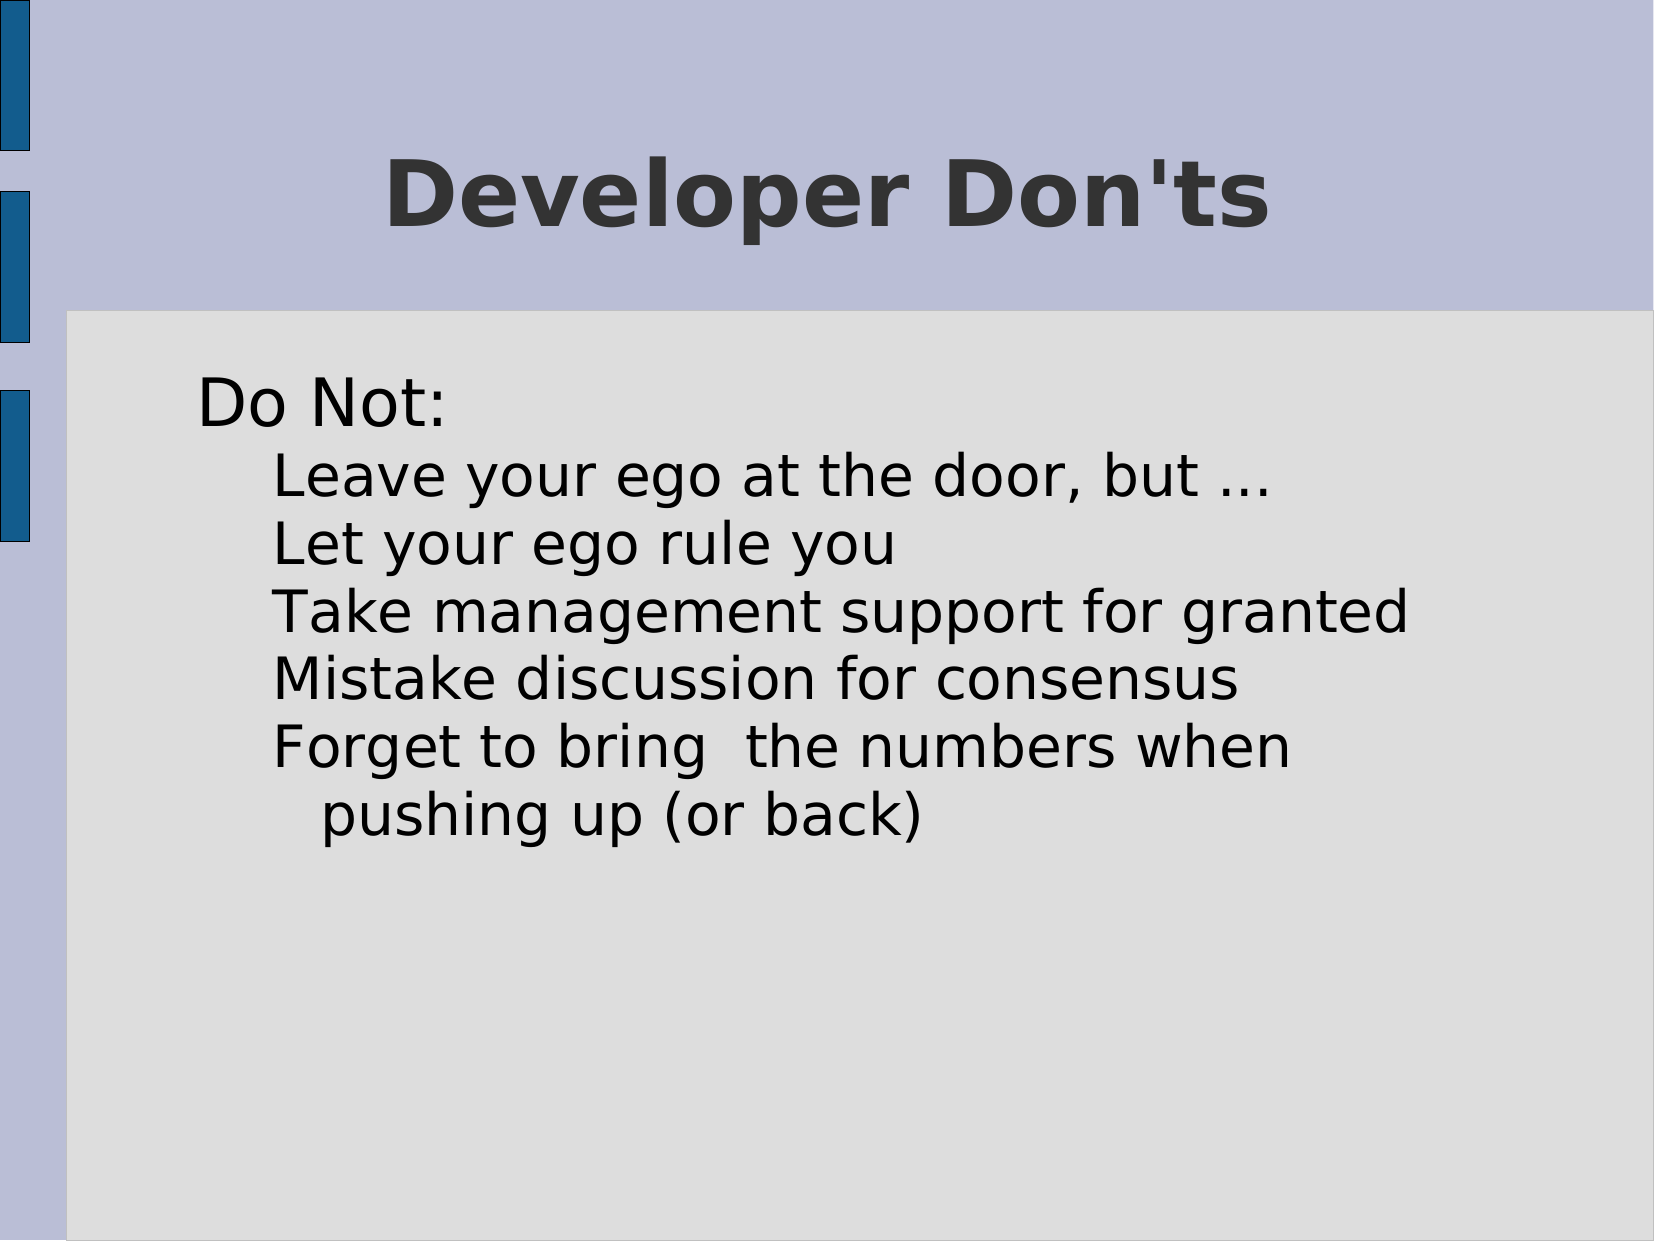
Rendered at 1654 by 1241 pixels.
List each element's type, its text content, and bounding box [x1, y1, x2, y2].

title Developer Don'ts [121, 91, 1534, 299]
list Do Not: Leave your ego at the door, but ... Let your ego rule you Take management support for granted Mistake discussion for consensus Forget to bring the numbers when pushing up (or back) [178, 364, 1570, 1147]
